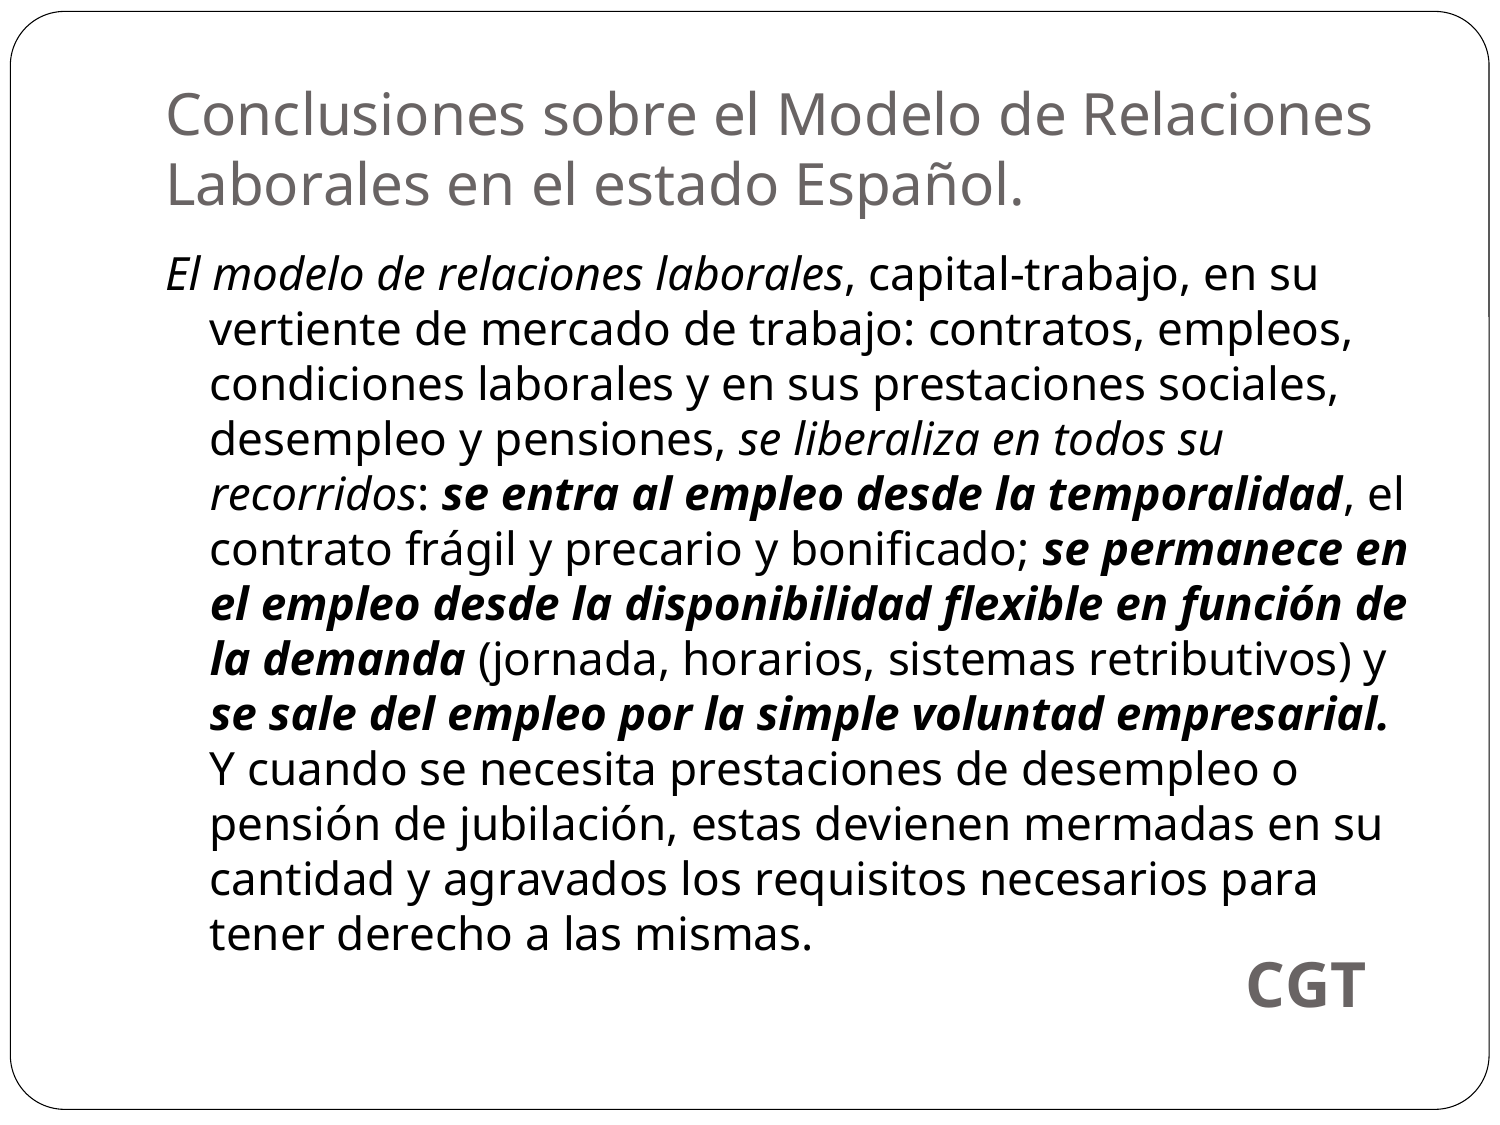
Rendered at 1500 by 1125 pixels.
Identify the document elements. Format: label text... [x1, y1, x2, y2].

title Conclusiones sobre el Modelo de Relaciones Laborales en el estado Español. [150, 0, 1426, 233]
text_box CGT [1230, 937, 1500, 1028]
list El modelo de relaciones laborales, capital-trabajo, en su vertiente de mercado de trabajo: contratos, empleos, condiciones laborales y en sus prestaciones sociales, desempleo y pensiones, se liberaliza en todos su recorridos: se entra al empleo desde la temporalidad, el contrato frágil y precario y bonificado; se permanece en el empleo desde la disponibilidad flexible en función de la demanda (jornada, horarios, sistemas retributivos) y se sale del empleo por la simple voluntad empresarial. Y cuando se necesita prestaciones de desempleo o pensión de jubilación, estas devienen mermadas en su cantidad y agravados los requisitos necesarios para tener derecho a las mismas. [150, 237, 1426, 1125]
